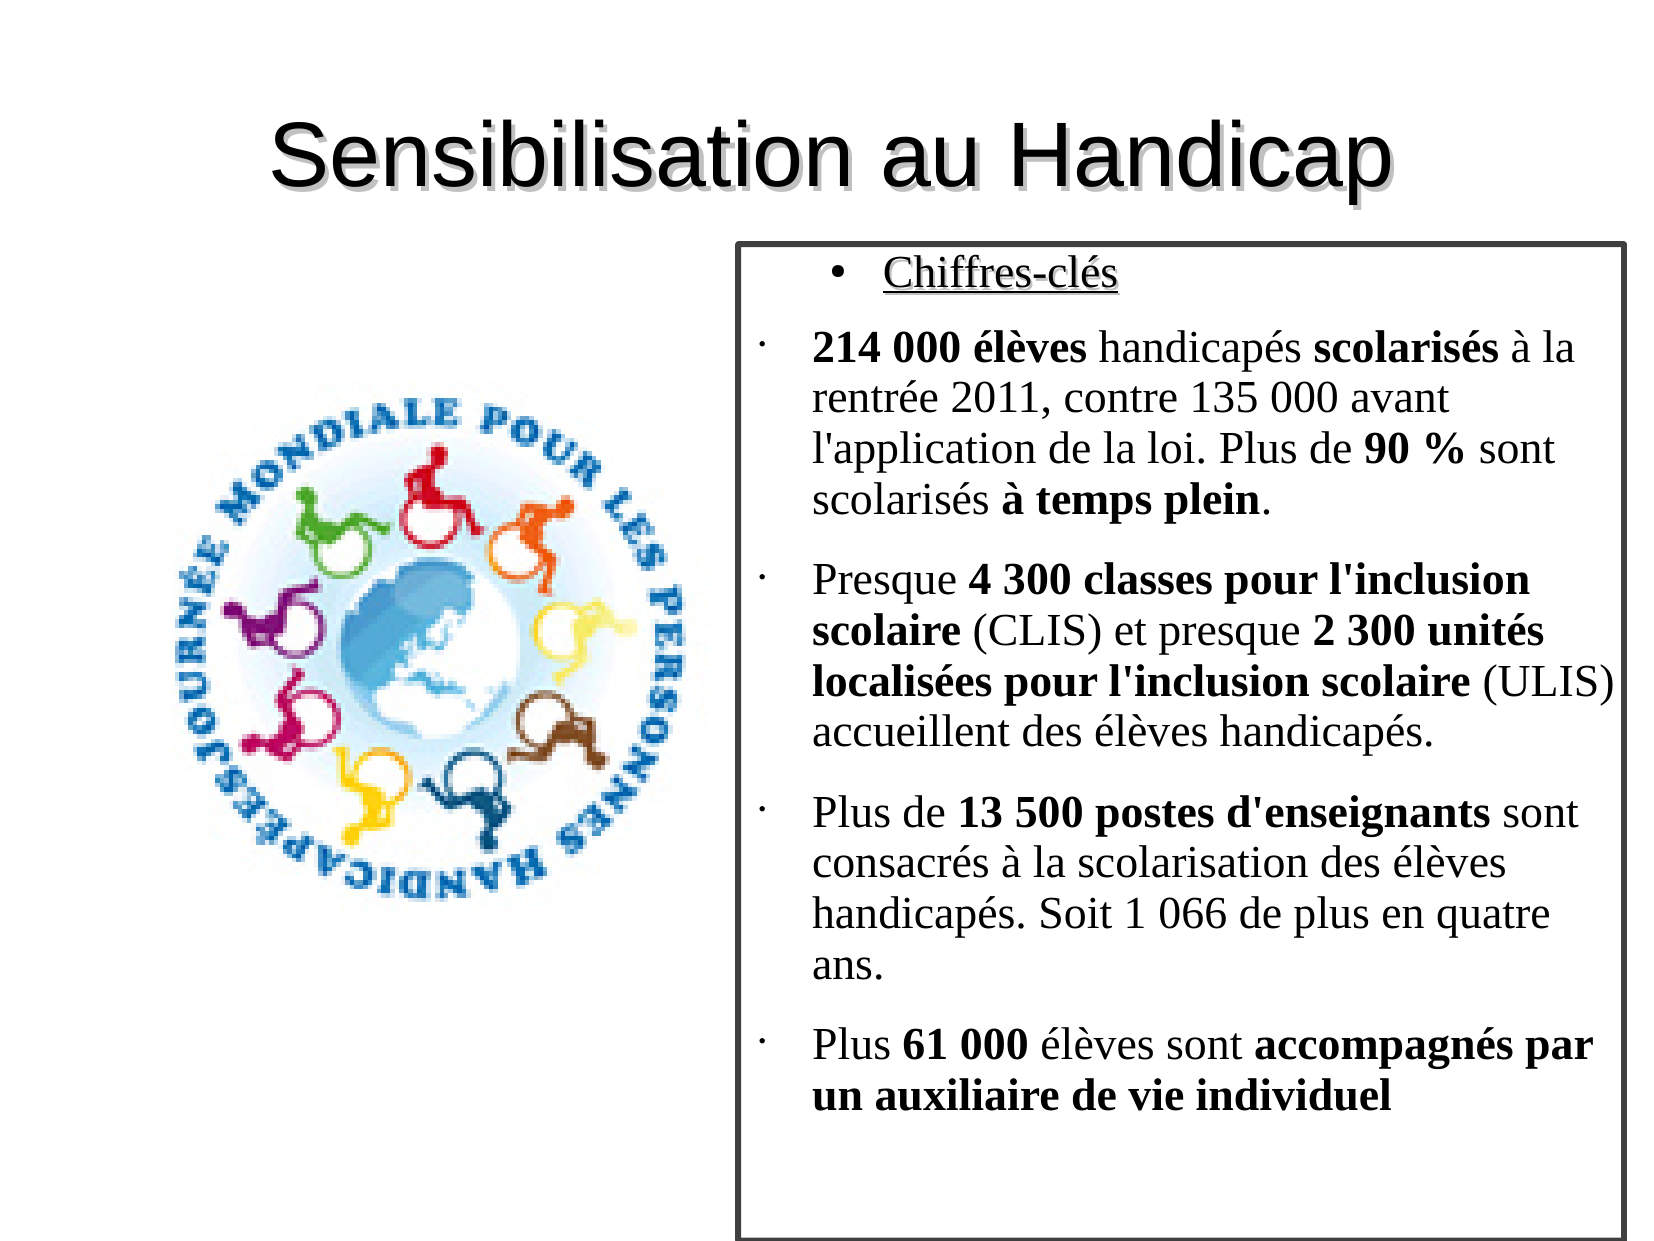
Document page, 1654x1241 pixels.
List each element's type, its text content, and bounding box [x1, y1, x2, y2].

title Sensibilisation au Handicap [88, 59, 1577, 252]
picture [171, 381, 709, 916]
list Chiffres-clés 214 000 élèves handicapés scolarisés à la rentrée 2011, contre 135 000 avant l'application de la loi. Plus de 90 % sont scolarisés à temps plein. Presque 4 300 classes pour l'inclusion scolaire (CLIS) et presque 2 300 unités localisées pour l'inclusion scolaire (ULIS) accueillent des élèves handicapés. Plus de 13 500 postes d'enseignants sont consacrés à la scolarisation des élèves handicapés. Soit 1 066 de plus en quatre ans. Plus 61 000 élèves sont accompagnés par un auxiliaire de vie individuel [738, 244, 1625, 1241]
